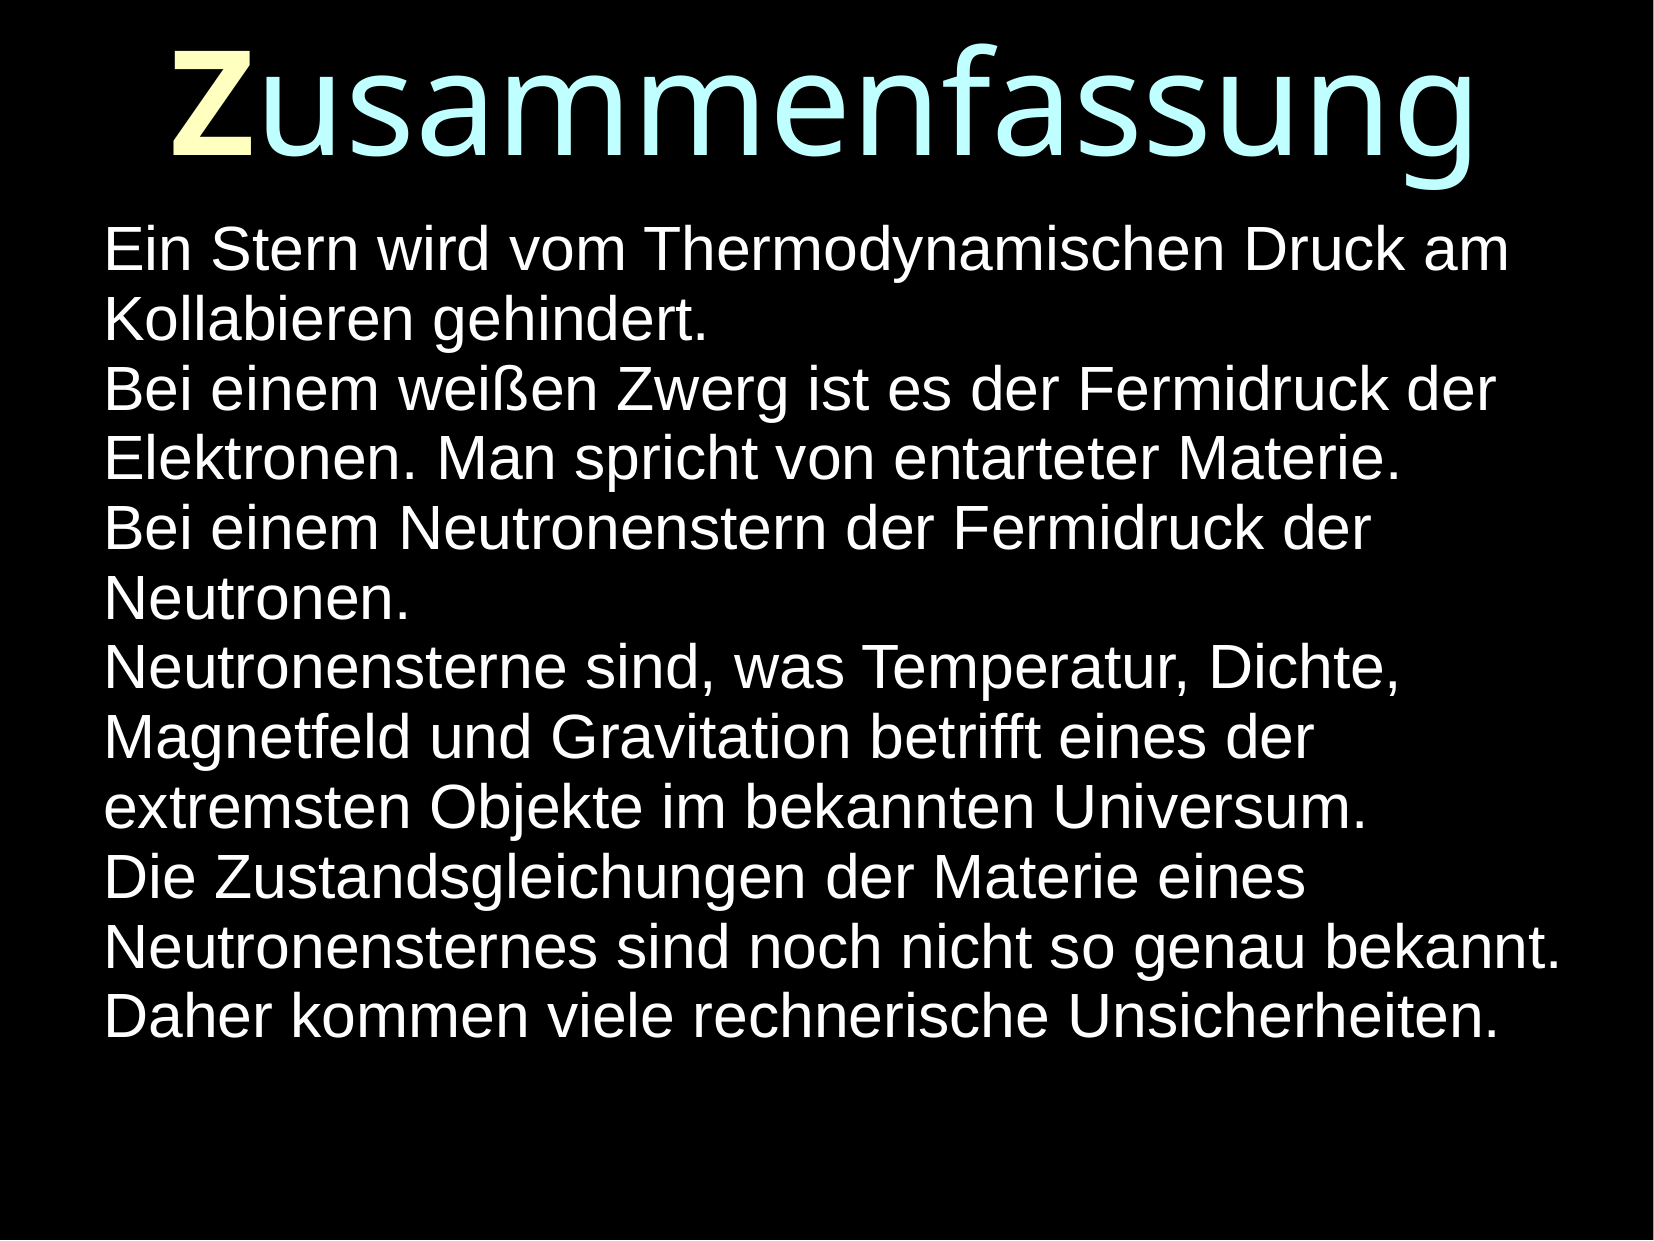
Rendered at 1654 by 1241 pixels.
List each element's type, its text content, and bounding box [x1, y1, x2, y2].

text_box Ein Stern wird vom Thermodynamischen Druck am Kollabieren gehindert. Bei einem weißen Zwerg ist es der Fermidruck der Elektronen. Man spricht von entarteter Materie. Bei einem Neutronenstern der Fermidruck der Neutronen. Neutronensterne sind, was Temperatur, Dichte, Magnetfeld und Gravitation betrifft eines der extremsten Objekte im bekannten Universum. Die Zustandsgleichungen der Materie eines Neutronensternes sind noch nicht so genau bekannt. Daher kommen viele rechnerische Unsicherheiten. [88, 206, 1595, 1056]
title Zusammenfassung [82, 17, 1571, 180]
